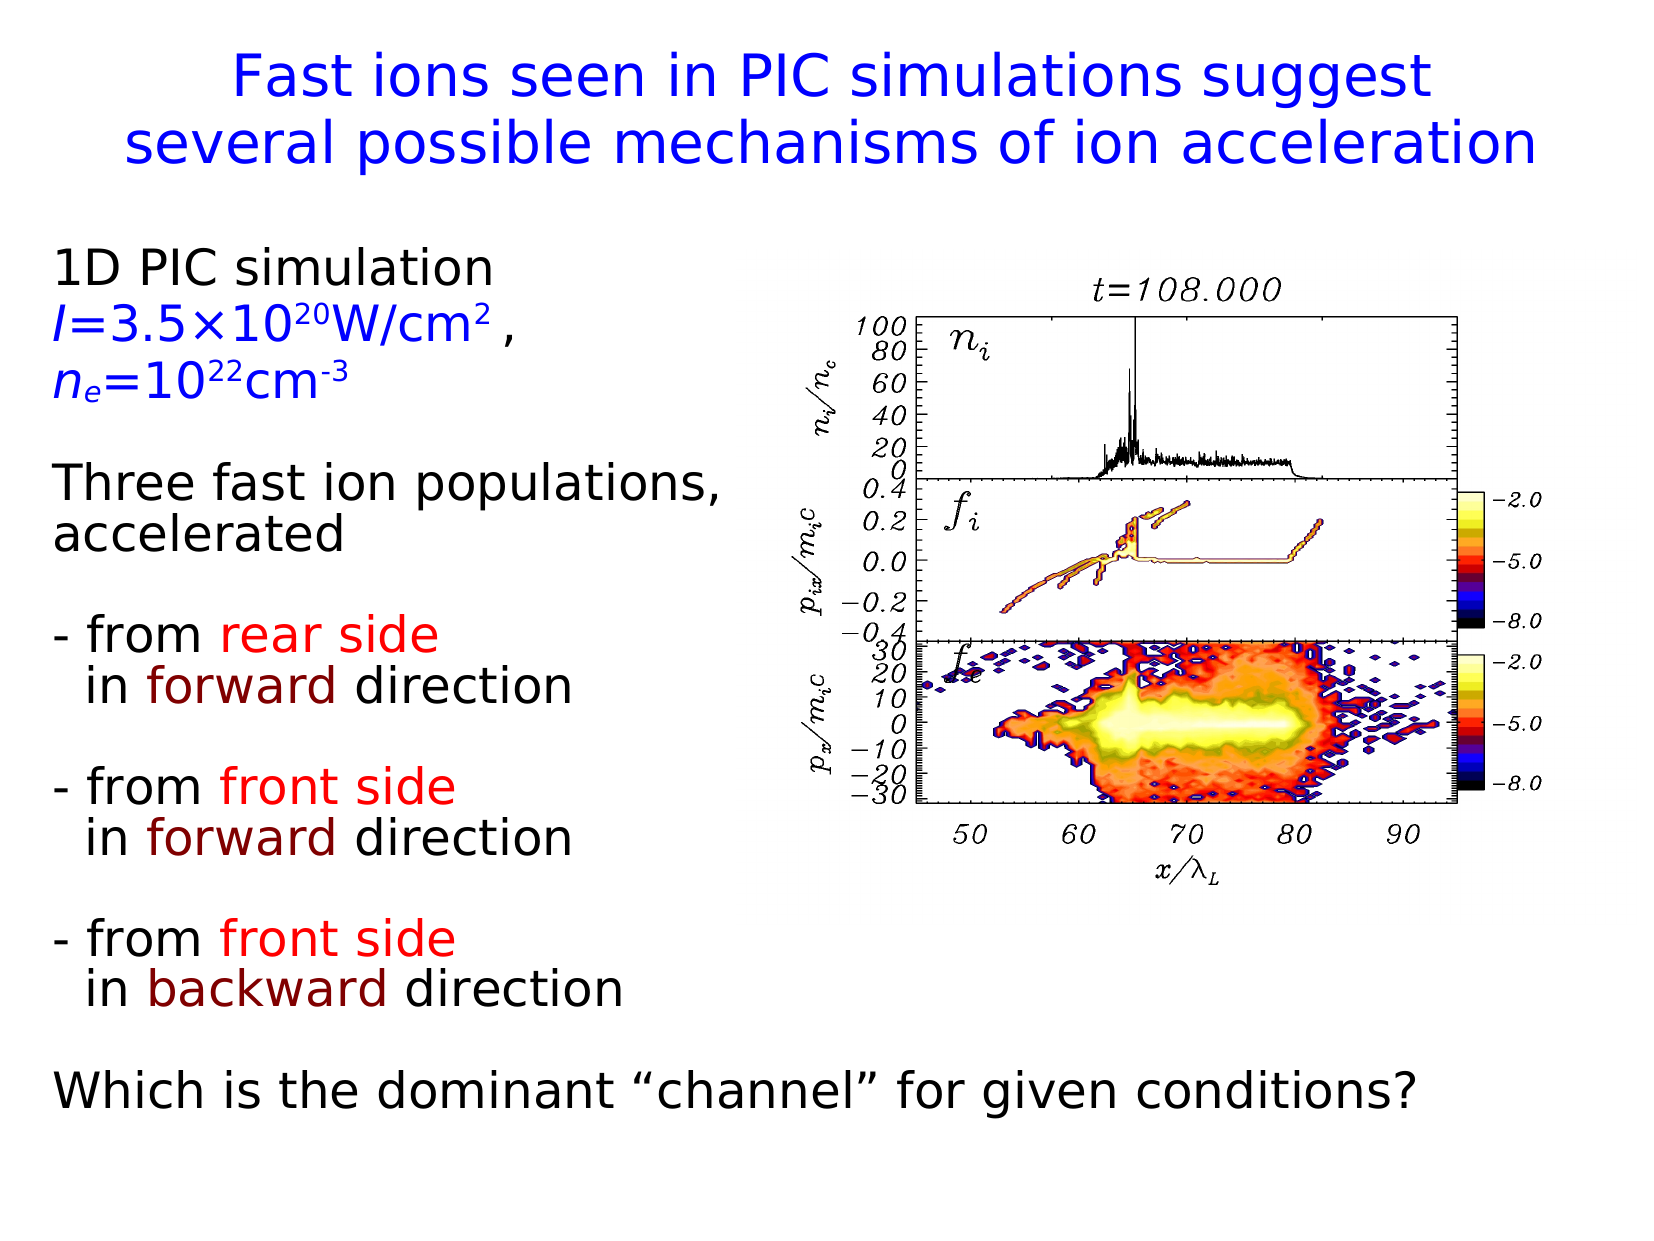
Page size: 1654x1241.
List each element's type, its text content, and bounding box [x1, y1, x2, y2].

text_box Fast ions seen in PIC simulations suggest several possible mechanisms of ion acceleration [109, 36, 1555, 184]
picture [1404, 249, 1637, 925]
text_box 1D PIC simulation I=3.5×1020W/cm2 , ne=1022cm-3 Three fast ion populations, accelerated - from rear side in forward direction - from front side in forward direction - from front side in backward direction Which is the dominant “channel” for given conditions? [37, 237, 1404, 1203]
